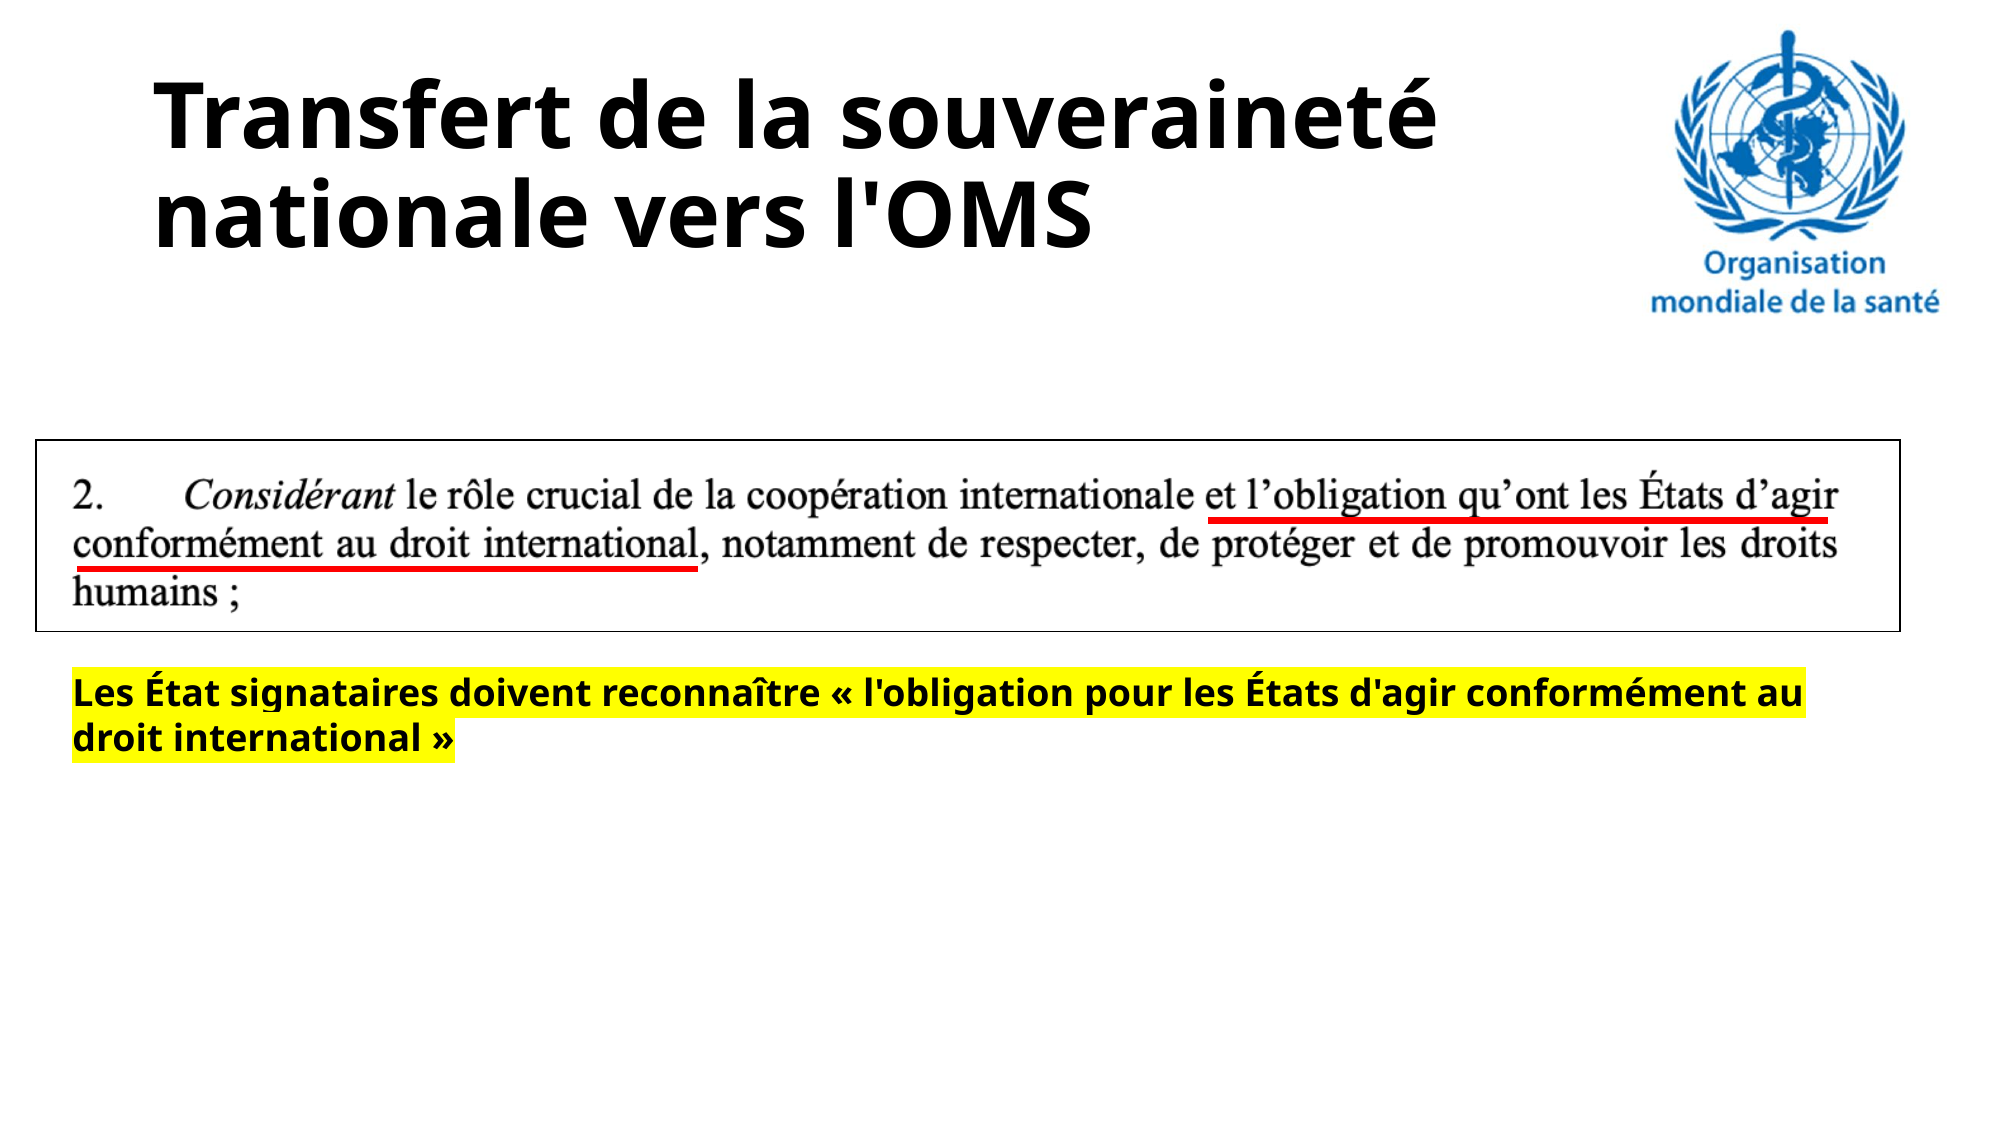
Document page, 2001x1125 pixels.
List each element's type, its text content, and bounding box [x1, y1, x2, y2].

picture [36, 440, 1900, 631]
text_box Les État signataires doivent reconnaître « l'obligation pour les États d'agir conformément au droit international » [57, 661, 1900, 768]
title Transfert de la souveraineté nationale vers l'OMS [137, 59, 1617, 278]
picture [1617, 0, 1978, 360]
